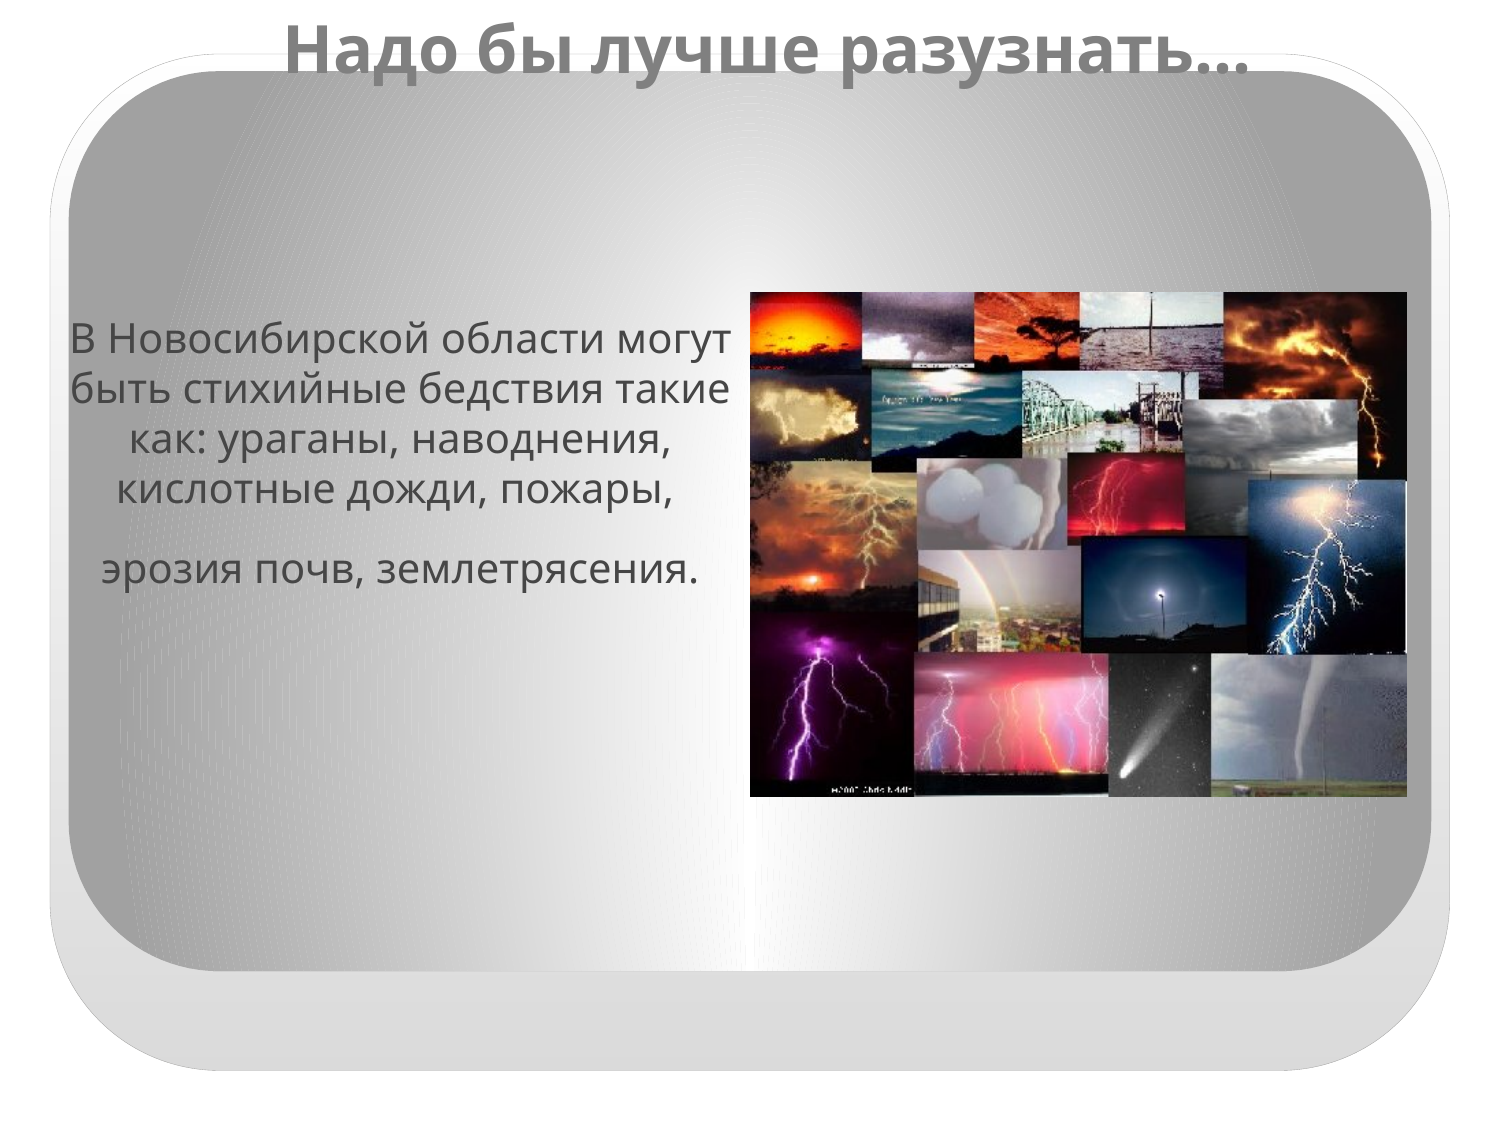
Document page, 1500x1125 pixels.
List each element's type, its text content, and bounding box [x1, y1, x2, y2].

list В Новосибирской области могут быть стихийные бедствия такие как: ураганы, наводнения, кислотные дожди, пожары, эрозия почв, землетрясения. [35, 304, 766, 1057]
title Надо бы лучше разузнать… [117, 0, 1418, 156]
picture [750, 292, 1407, 797]
